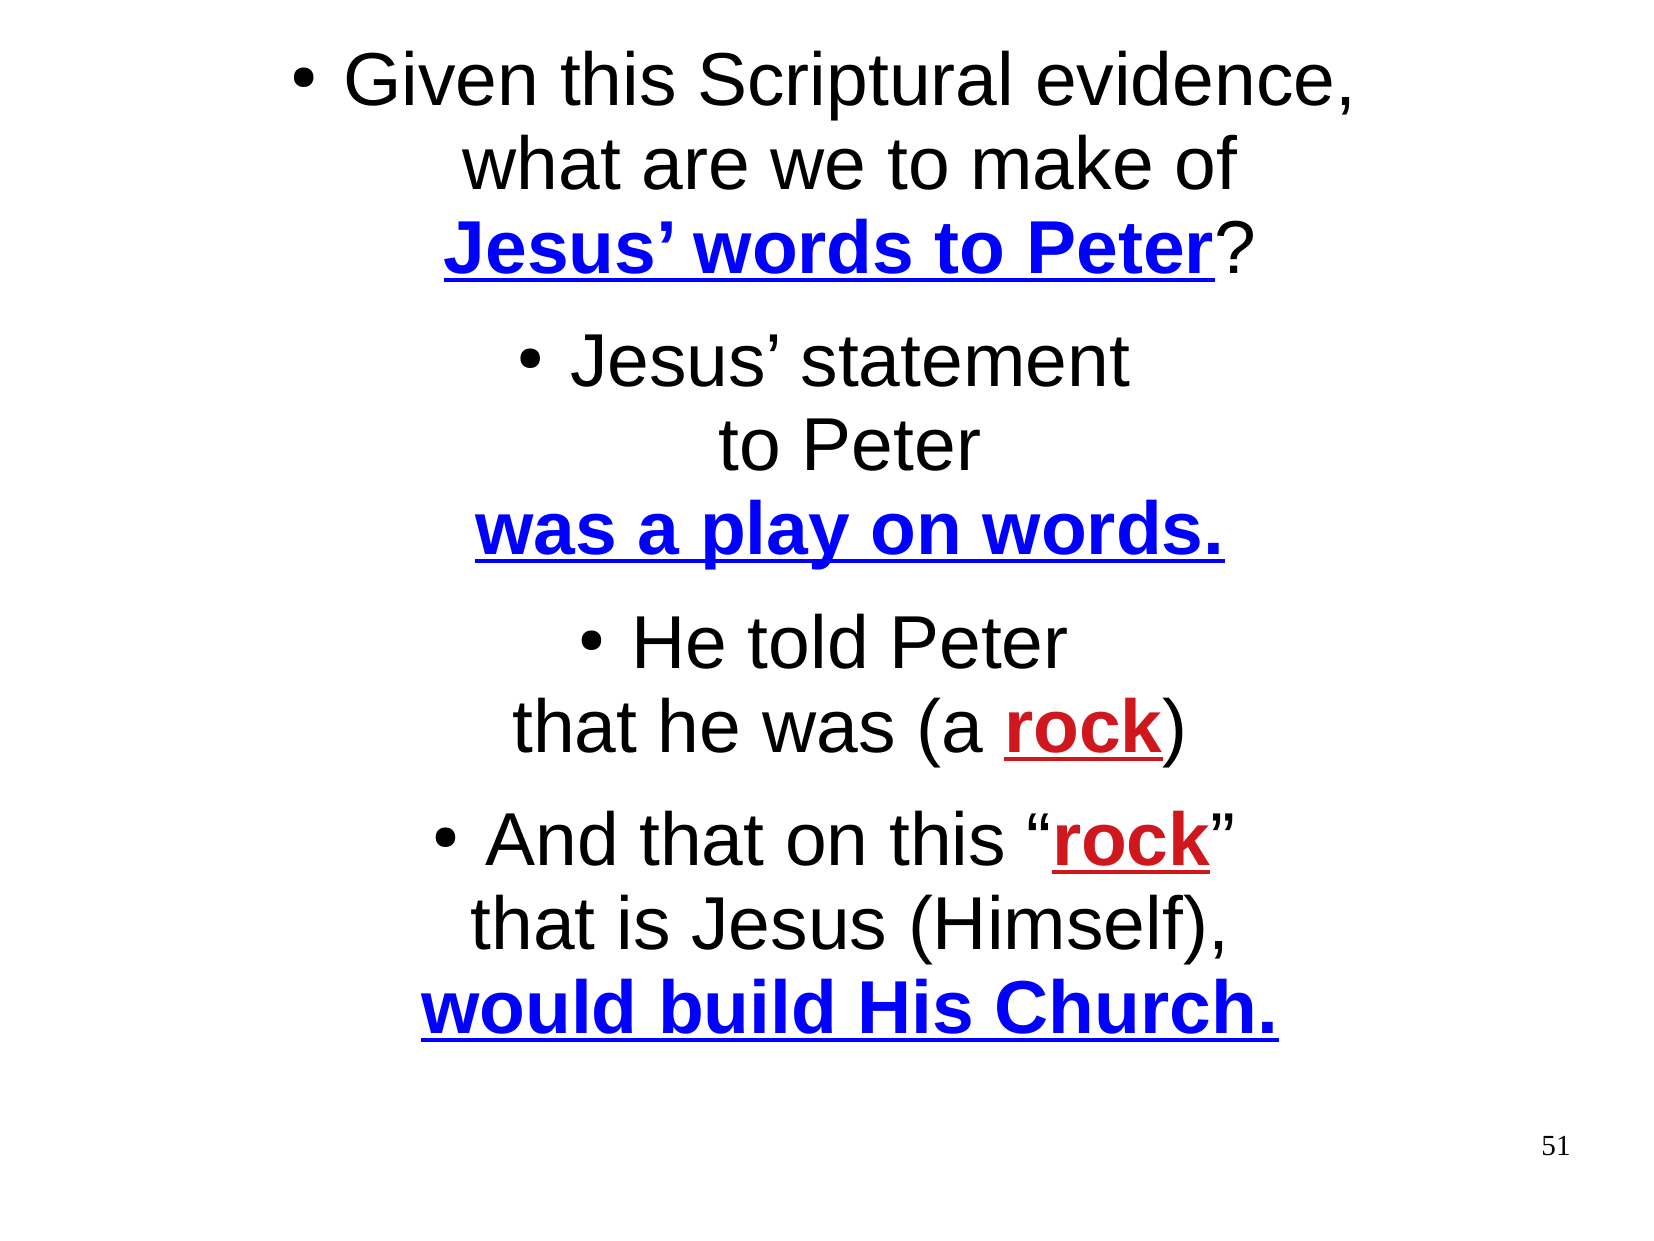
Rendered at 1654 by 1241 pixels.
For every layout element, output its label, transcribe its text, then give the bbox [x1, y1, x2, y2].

list Given this Scriptural evidence, what are we to make of Jesus’ words to Peter? Jesus’ statement to Peter was a play on words. He told Peter that he was (a rock) And that on this “rock” that is Jesus (Himself), would build His Church. [37, 37, 1613, 1238]
